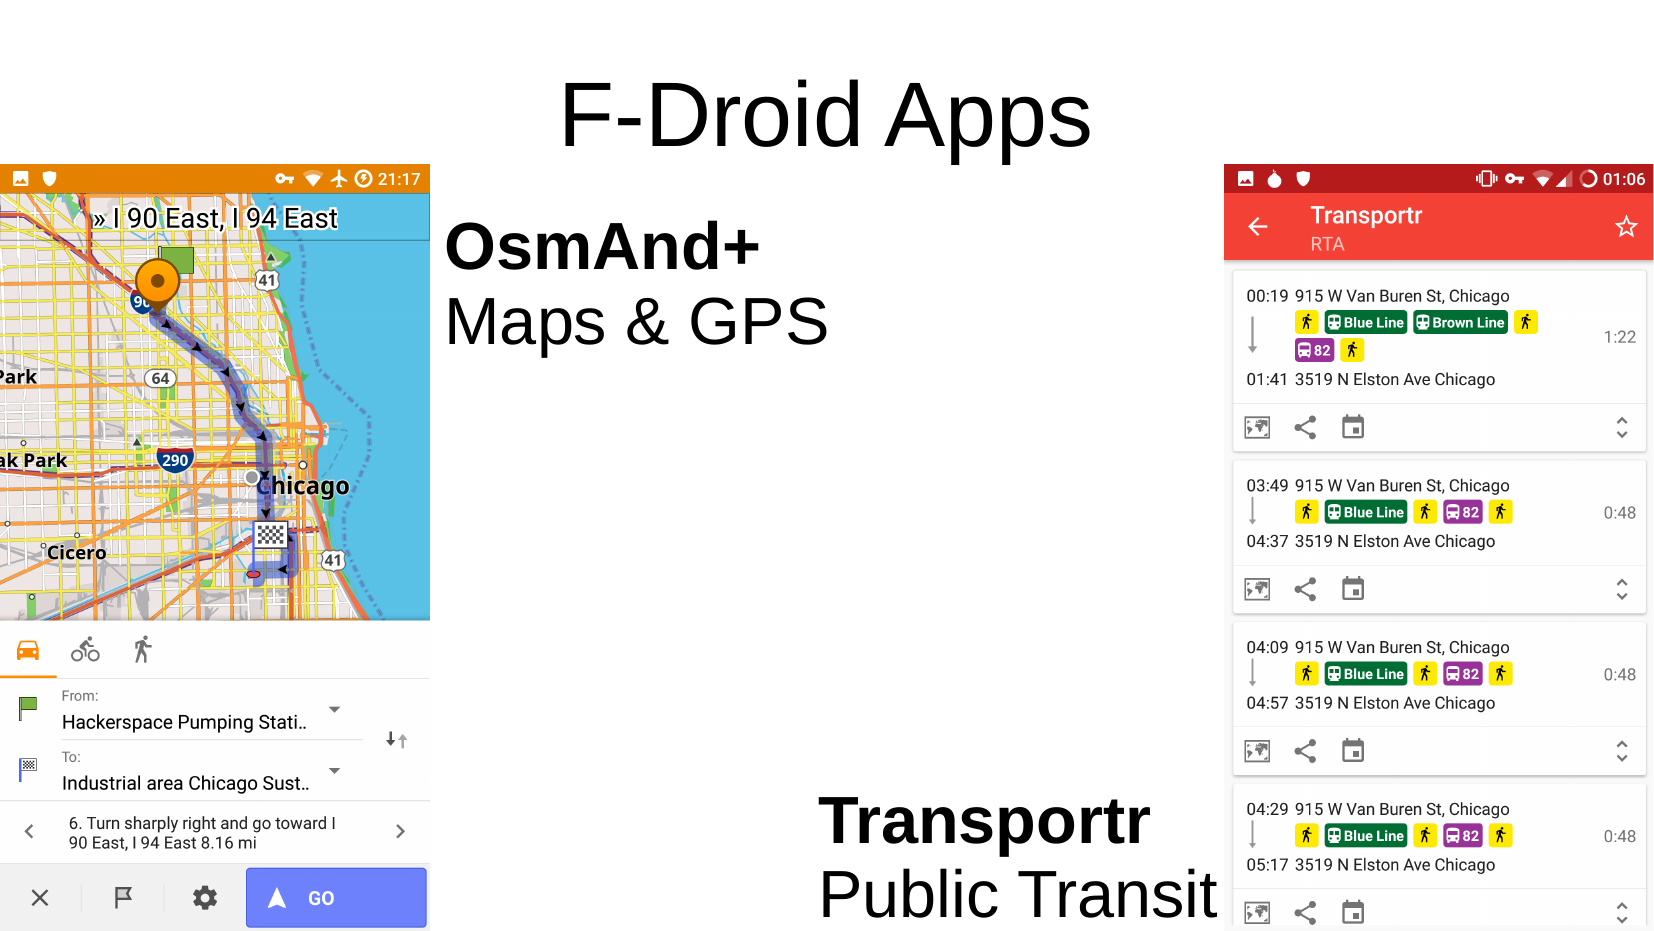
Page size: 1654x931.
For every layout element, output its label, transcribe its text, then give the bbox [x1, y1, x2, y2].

text_box OsmAnd+ Maps & GPS [429, 202, 857, 342]
picture [1224, 164, 1654, 931]
title F-Droid Apps [82, 37, 1571, 193]
text_box Transportr Public Transit [803, 775, 1248, 916]
picture [0, 164, 430, 931]
